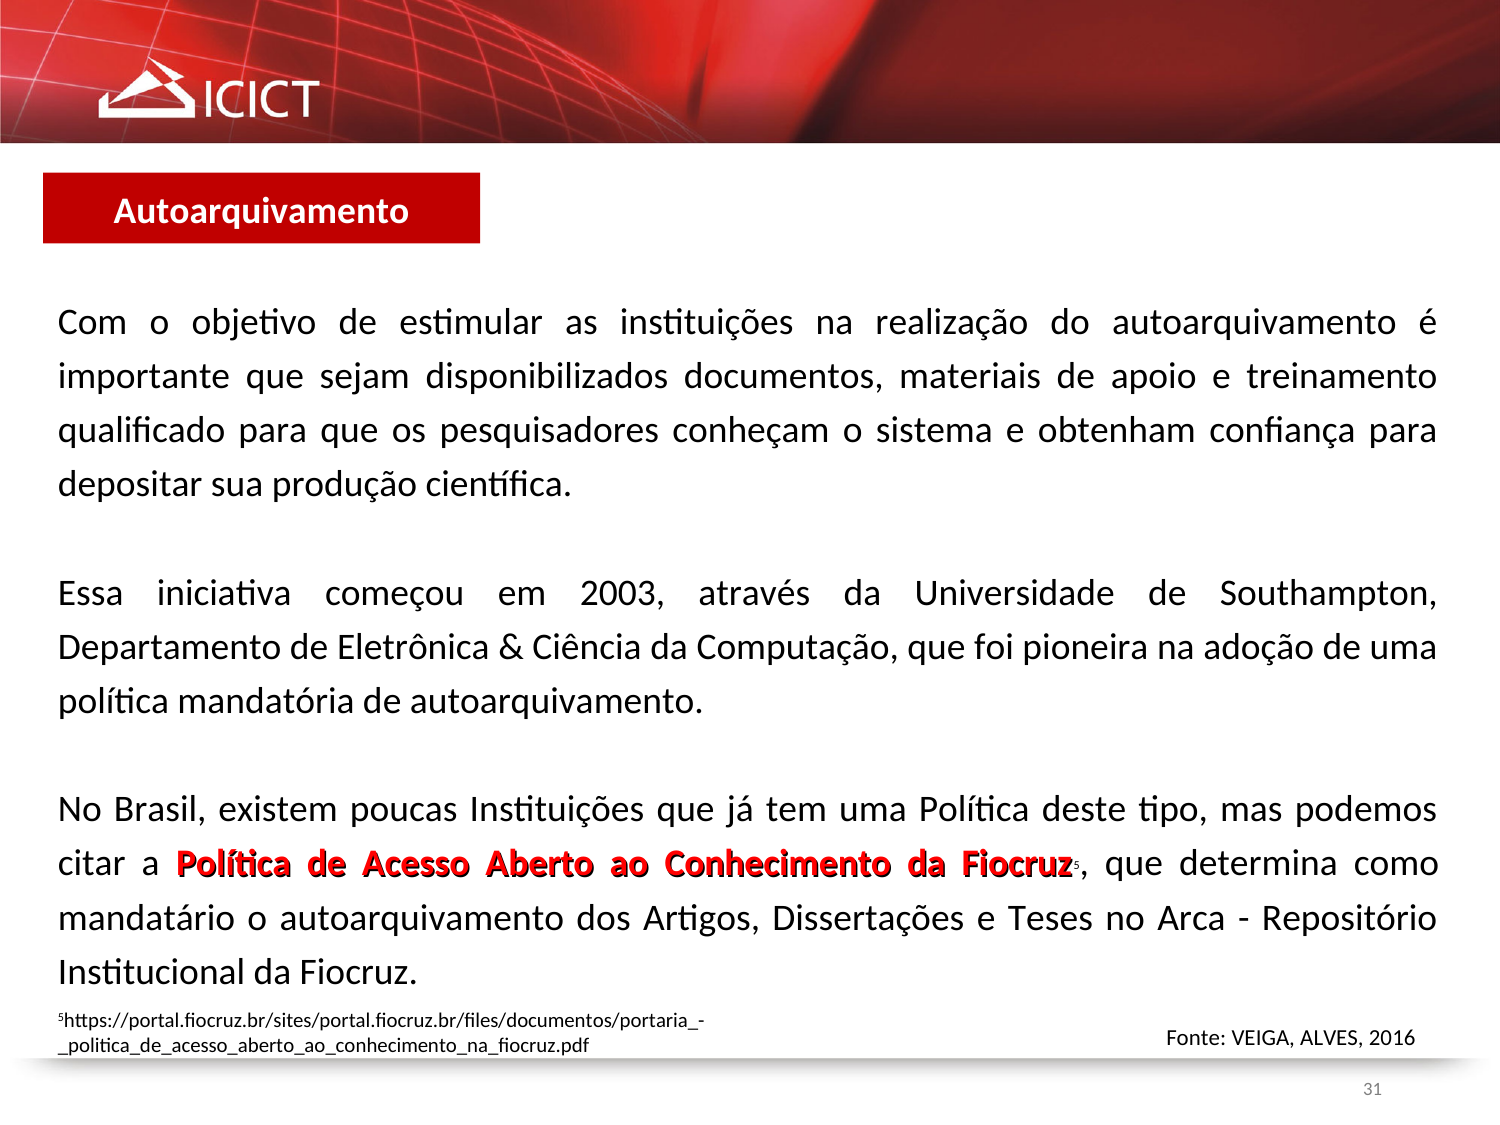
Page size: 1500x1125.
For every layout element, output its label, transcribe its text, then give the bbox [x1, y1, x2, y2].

text_box Com o objetivo de estimular as instituições na realização do autoarquivamento é importante que sejam disponibilizados documentos, materiais de apoio e treinamento qualificado para que os pesquisadores conheçam o sistema e obtenham confiança para depositar sua produção científica. Essa iniciativa começou em 2003, através da Universidade de Southampton, Departamento de Eletrônica & Ciência da Computação, que foi pioneira na adoção de uma política mandatória de autoarquivamento. No Brasil, existem poucas Instituições que já tem uma Política deste tipo, mas podemos citar a Política de Acesso Aberto ao Conhecimento da Fiocruz5, que determina como mandatário o autoarquivamento dos Artigos, Dissertações e Teses no Arca - Repositório Institucional da Fiocruz. [43, 279, 1455, 1000]
text_box <número> [1059, 1057, 1397, 1118]
text_box Fonte: VEIGA, ALVES, 2016 [1151, 1014, 1455, 1058]
picture [0, 0, 1500, 1125]
text_box Autoarquivamento [43, 172, 481, 244]
text_box 5https://portal.fiocruz.br/sites/portal.fiocruz.br/files/documentos/portaria_-_politica_de_acesso_aberto_ao_conhecimento_na_fiocruz.pdf [43, 998, 741, 1065]
